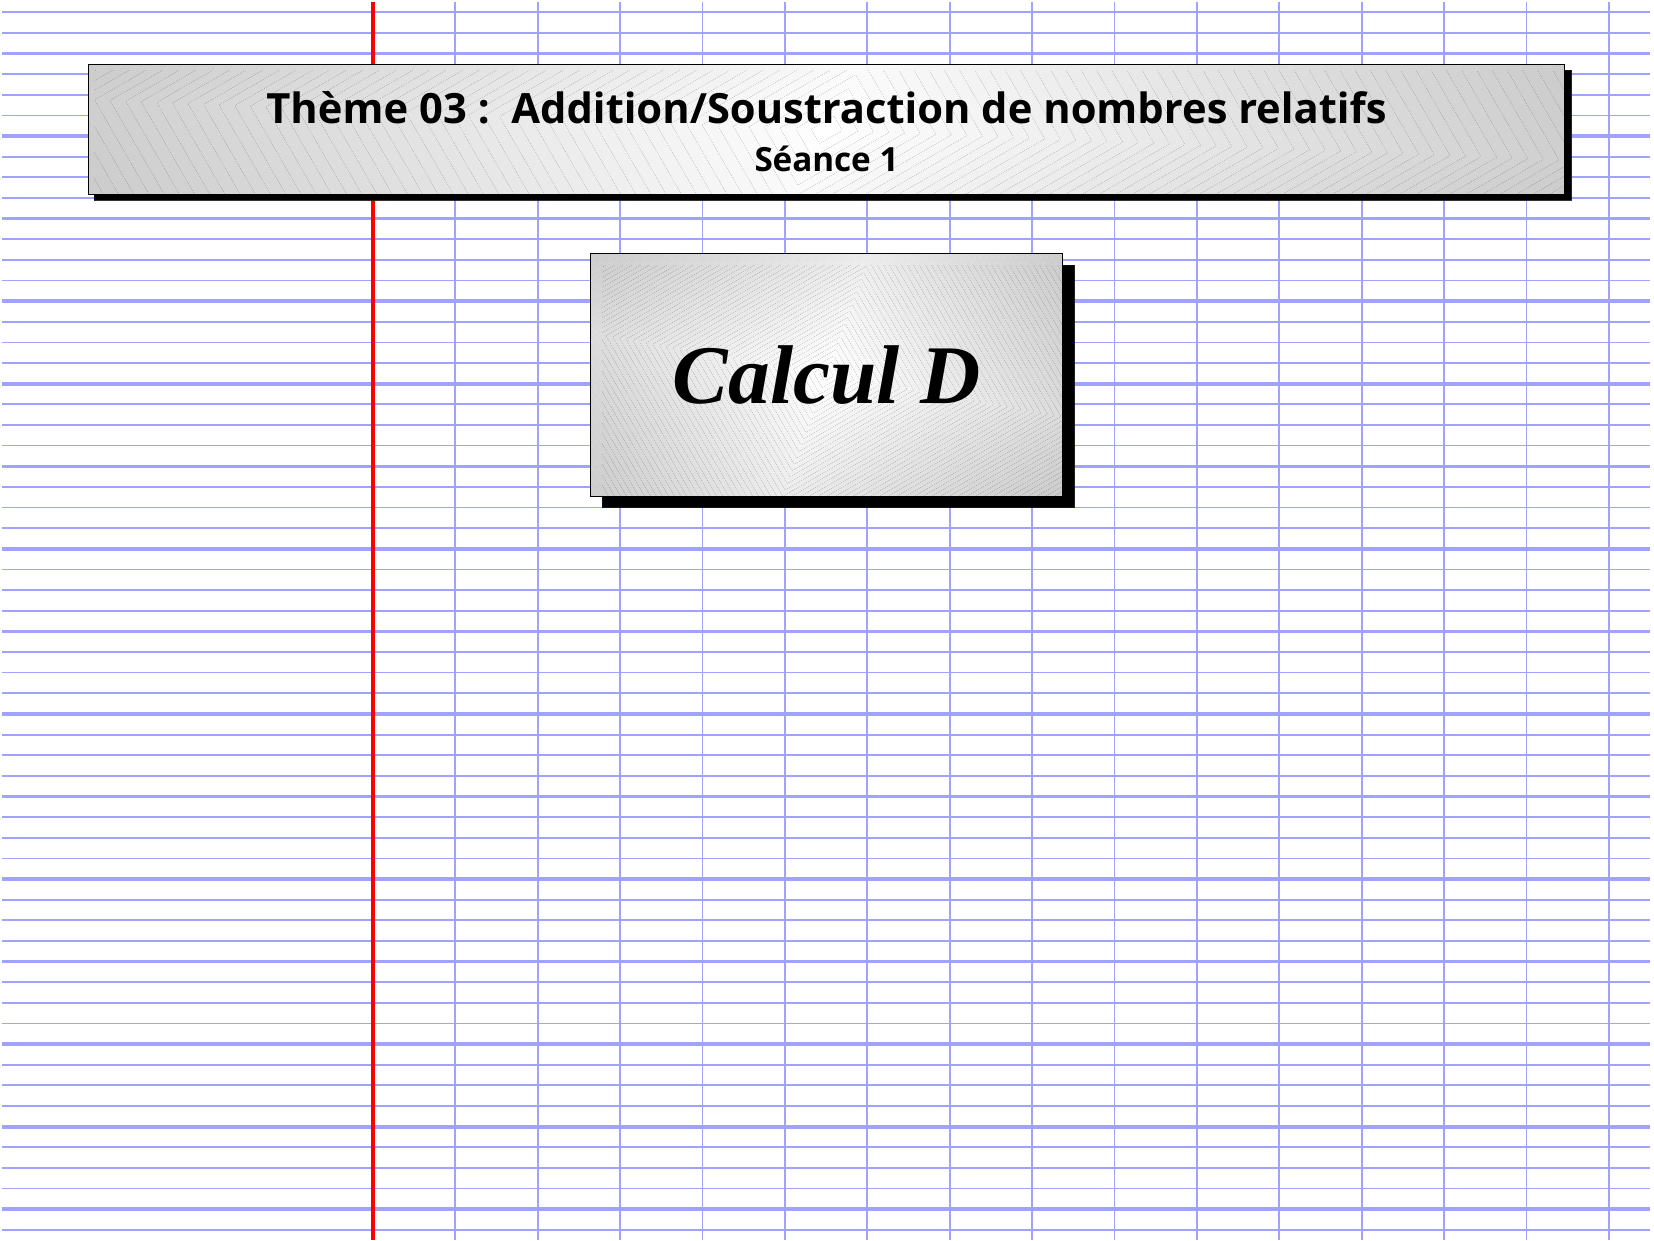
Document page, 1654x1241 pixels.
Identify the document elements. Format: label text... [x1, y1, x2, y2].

text_box Thème 03 : Addition/Soustraction de nombres relatifs Séance 1 [88, 64, 1565, 195]
text_box Calcul D [590, 253, 1063, 497]
picture [0, 0, 1654, 1241]
